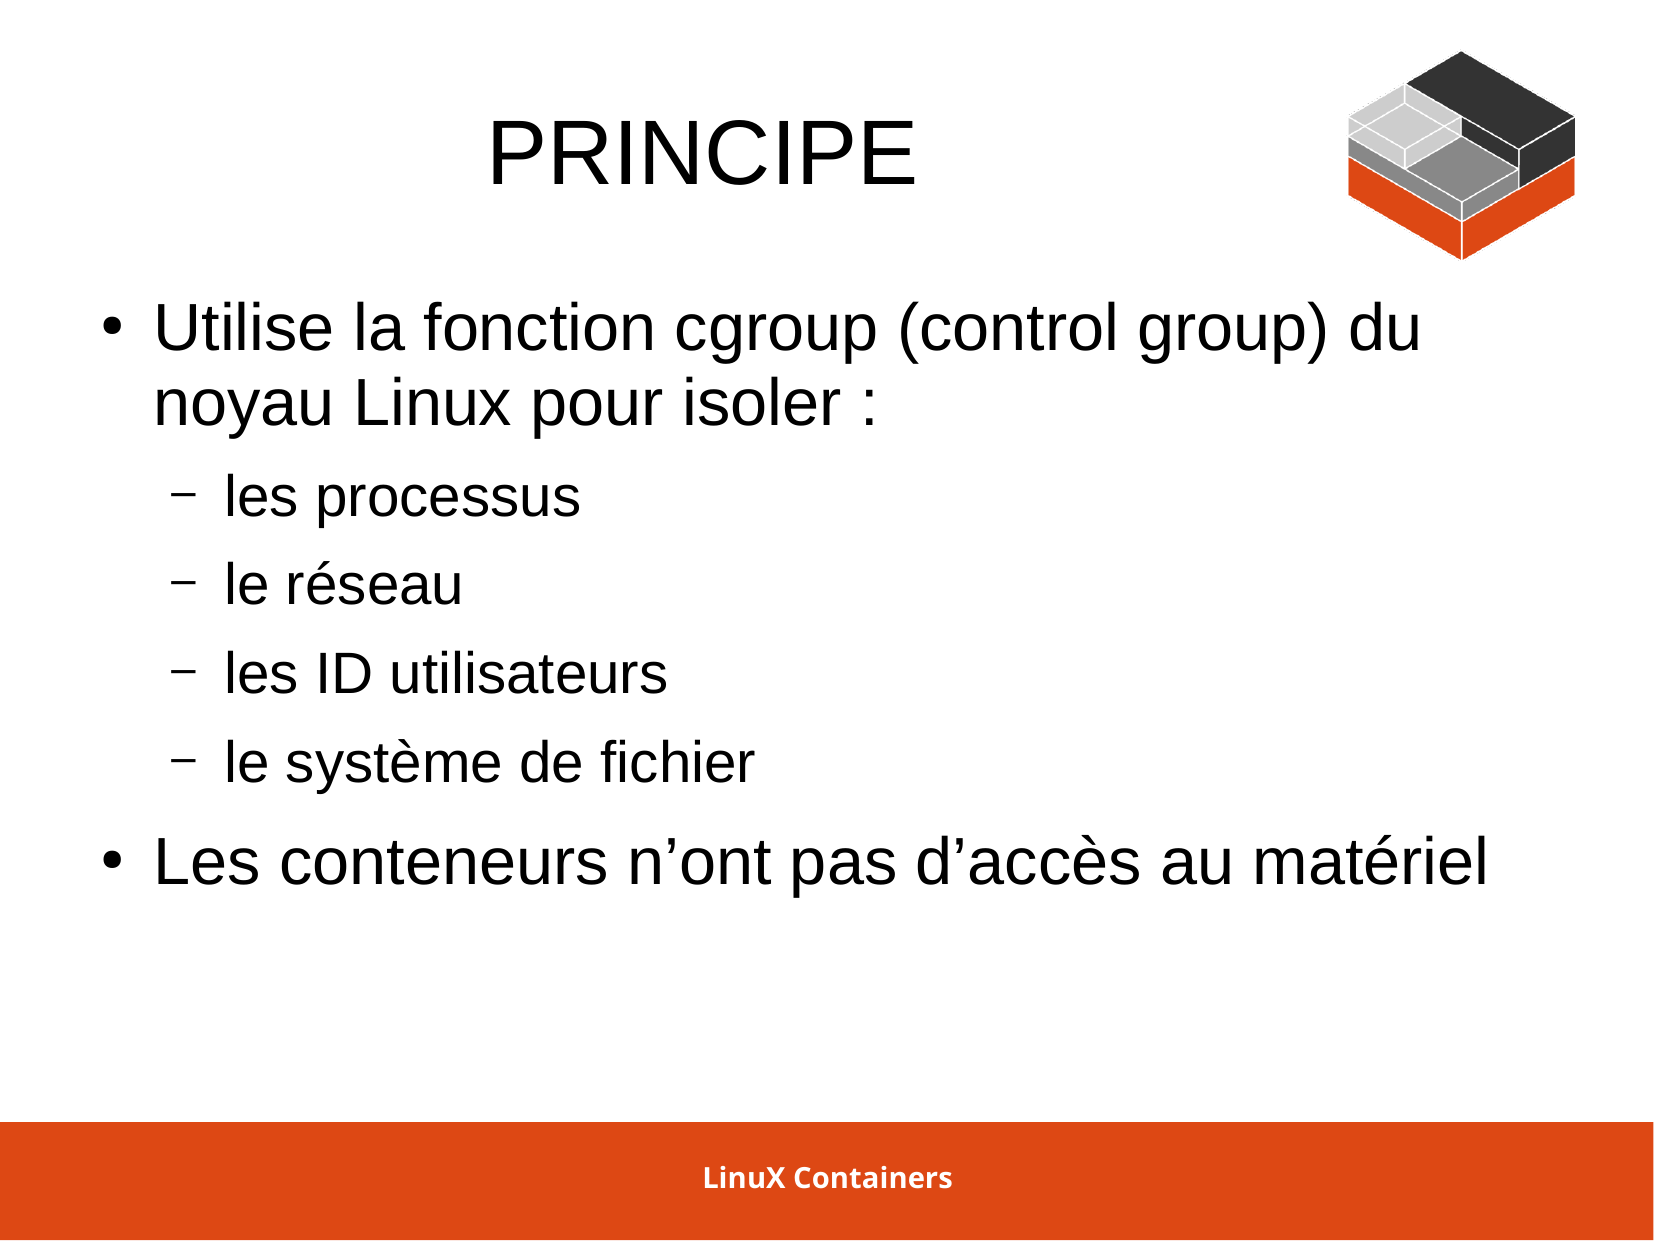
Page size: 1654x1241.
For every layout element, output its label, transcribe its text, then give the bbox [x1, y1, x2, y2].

picture [1346, 49, 1576, 261]
title PRINCIPE [82, 49, 1323, 257]
list Utilise la fonction cgroup (control group) du noyau Linux pour isoler : les processus le réseau les ID utilisateurs le système de fichier Les conteneurs n’ont pas d’accès au matériel [82, 290, 1571, 1010]
